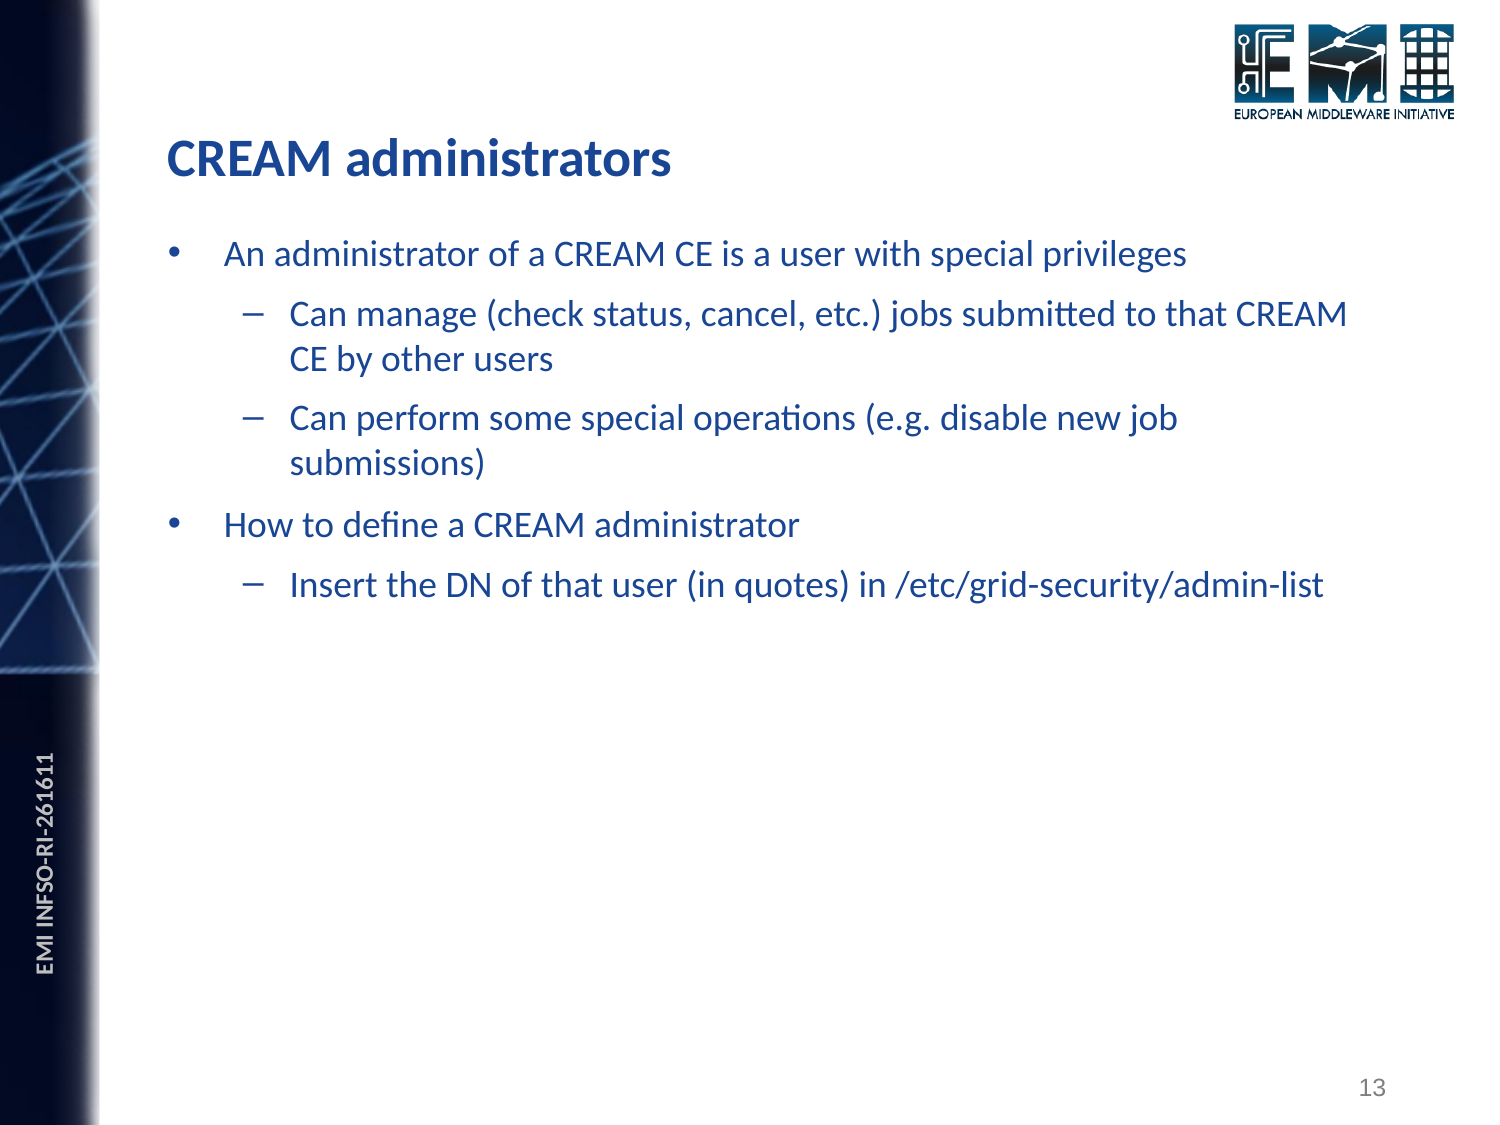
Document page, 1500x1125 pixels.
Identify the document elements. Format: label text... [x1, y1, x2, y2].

list An administrator of a CREAM CE is a user with special privileges Can manage (check status, cancel, etc.) jobs submitted to that CREAM CE by other users Can perform some special operations (e.g. disable new job submissions) How to define a CREAM administrator Insert the DN of that user (in quotes) in /etc/grid-security/admin-list [153, 221, 1381, 1053]
text_box CREAM administrators [153, 115, 1388, 196]
picture [0, 0, 111, 1125]
picture [1185, 8, 1500, 140]
text_box <number> [1343, 1063, 1426, 1123]
